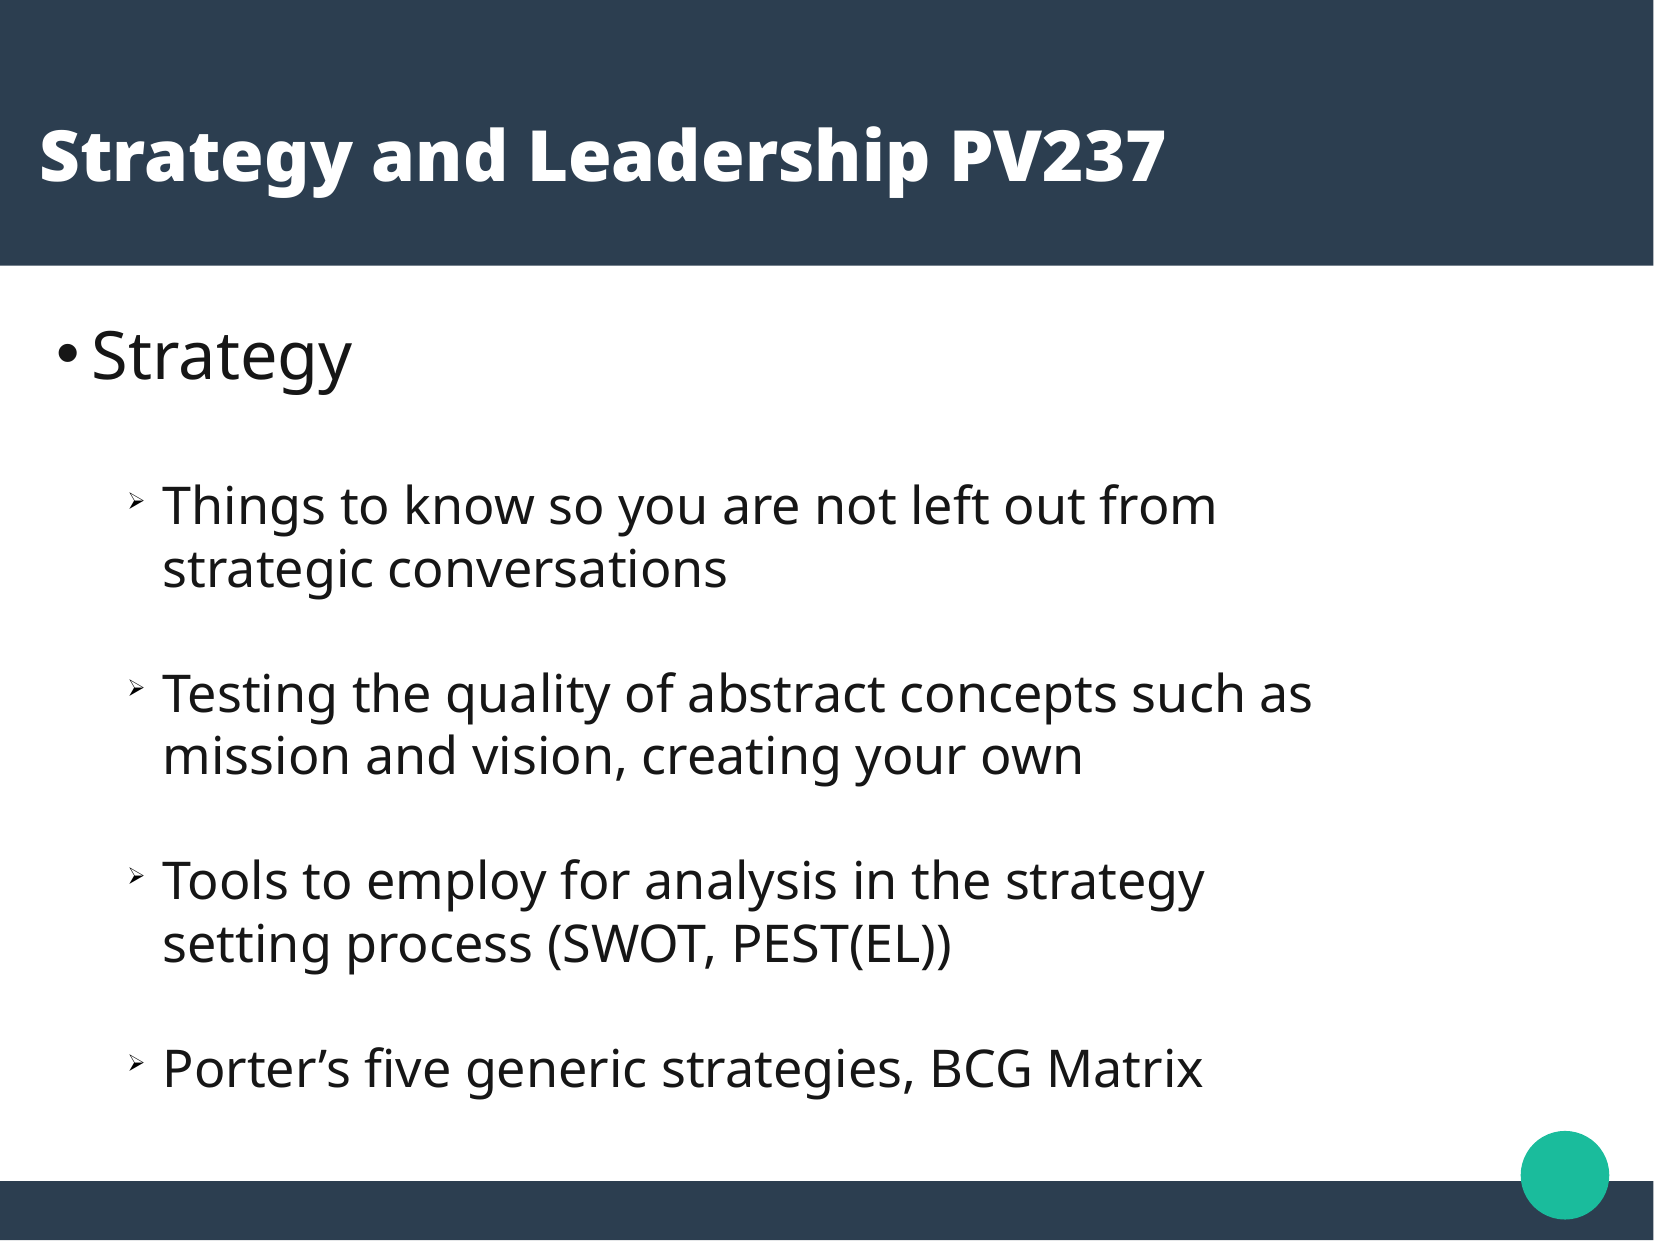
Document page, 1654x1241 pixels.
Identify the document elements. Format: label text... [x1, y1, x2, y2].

title Strategy and Leadership PV237 [39, 75, 1576, 233]
subtitle [59, 324, 1595, 1152]
text_box Strategy Things to know so you are not left out from strategic conversations Testing the quality of abstract concepts such as mission and vision, creating your own Tools to employ for analysis in the strategy setting process (SWOT, PEST(EL)) Porter’s five generic strategies, BCG Matrix [41, 305, 1380, 525]
